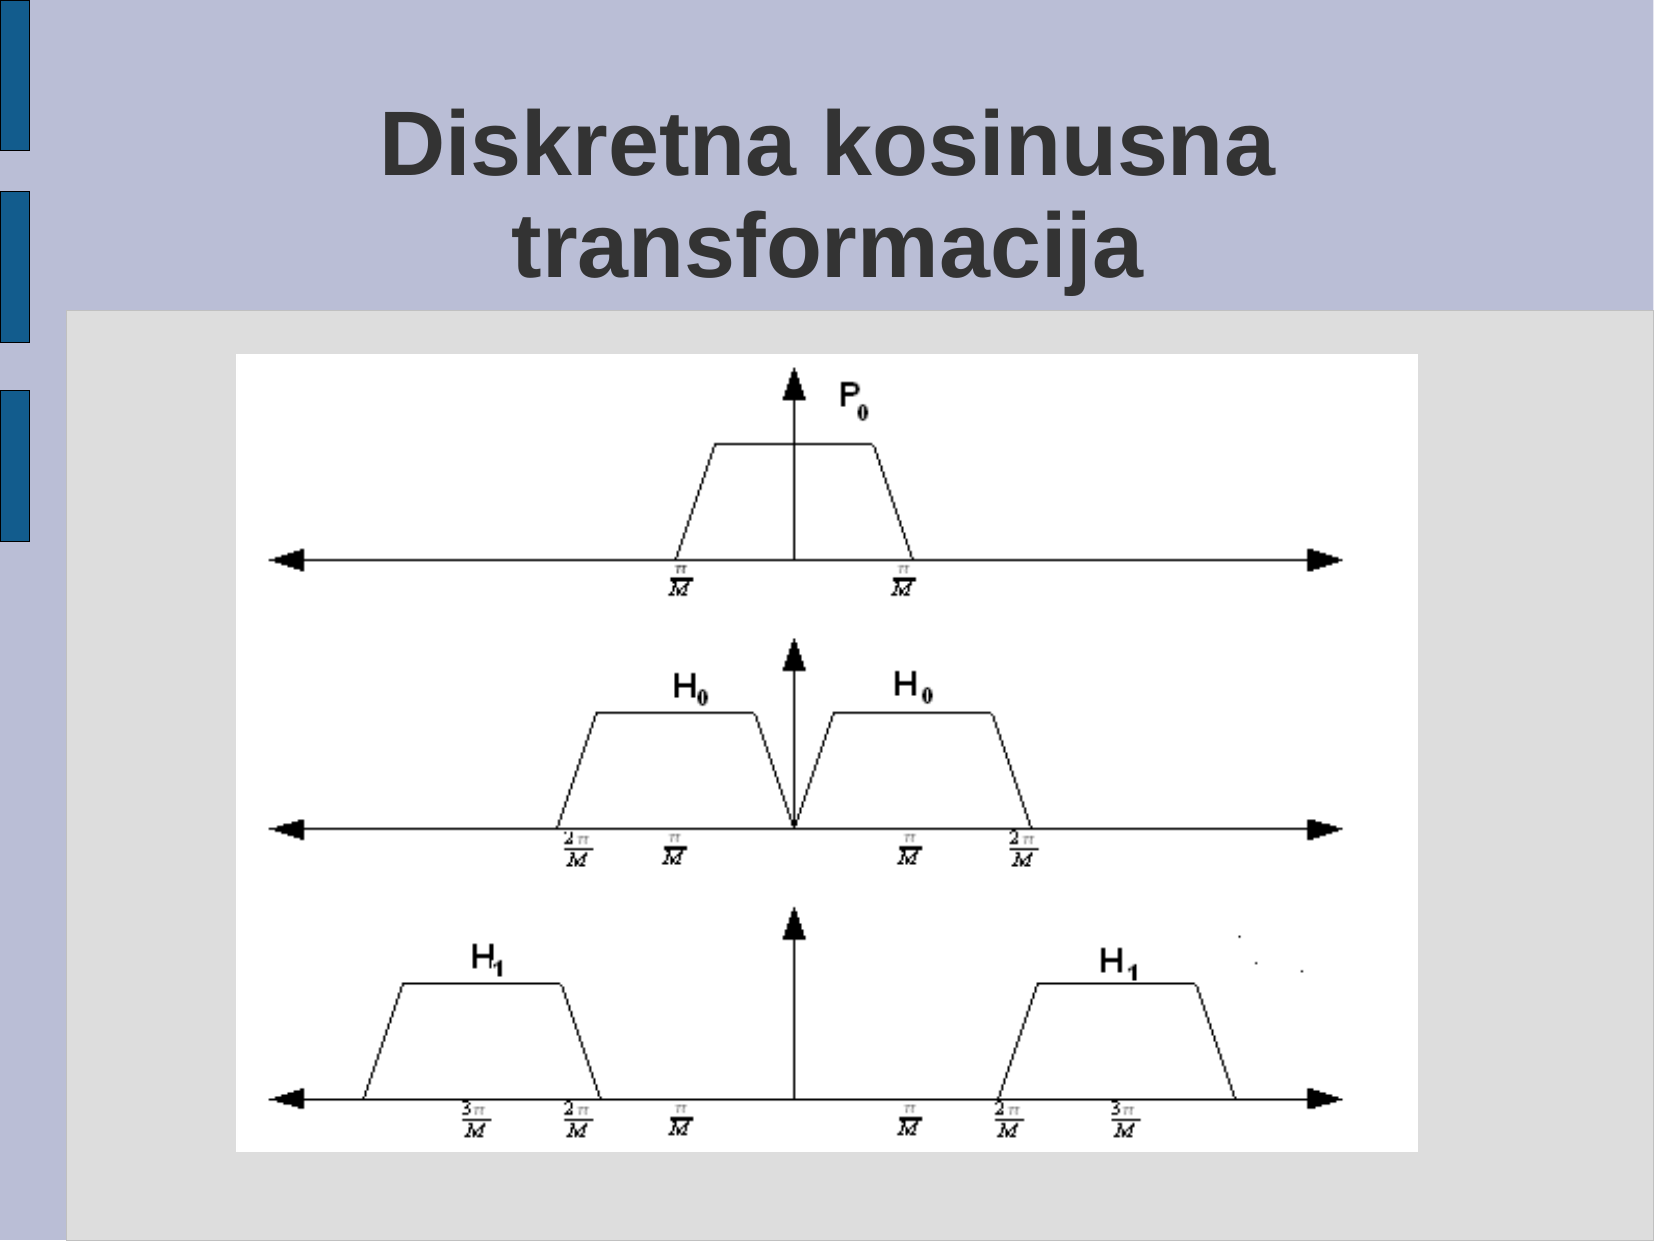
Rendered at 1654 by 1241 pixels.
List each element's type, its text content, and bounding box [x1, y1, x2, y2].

picture [236, 354, 1418, 1152]
title Diskretna kosinusna transformacija [121, 91, 1534, 299]
